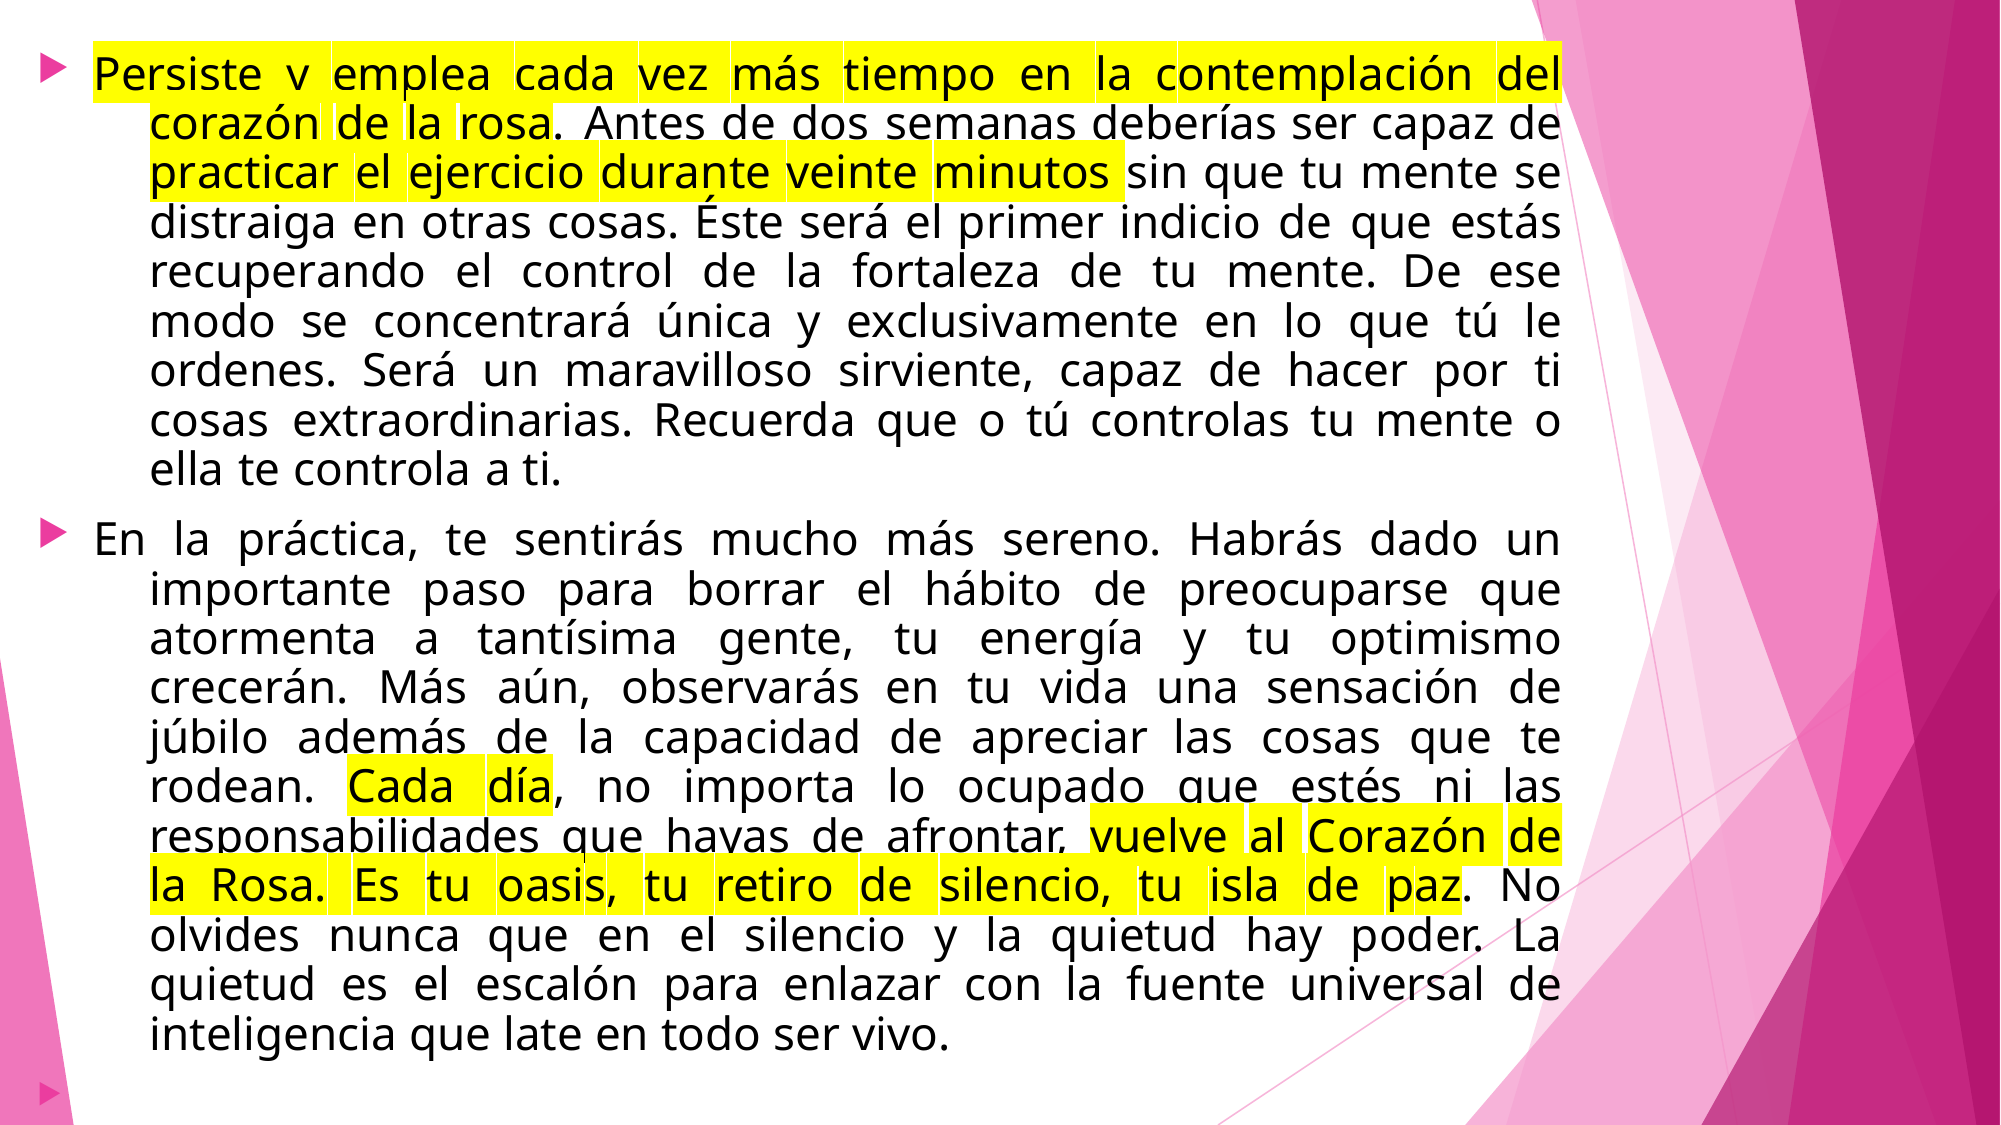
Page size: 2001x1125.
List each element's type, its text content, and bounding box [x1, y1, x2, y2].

list Persiste y emplea cada vez más tiempo en la contemplación del corazón de la rosa. Antes de dos semanas deberías ser capaz de practicar el ejercicio durante veinte minutos sin que tu mente se distraiga en otras cosas. Éste será el primer indicio de que estás recuperando el control de la fortaleza de tu mente. De ese modo se concentrará única y exclusivamente en lo que tú le ordenes. Será un maravilloso sirviente, capaz de hacer por ti cosas extraordinarias. Recuerda que o tú controlas tu mente o ella te controla a ti. En la práctica, te sentirás mucho más sereno. Habrás dado un importante paso para borrar el hábito de preocuparse que atormenta a tantísima gente, tu energía y tu optimismo crecerán. Más aún, observarás en tu vida una sensación de júbilo además de la capacidad de apreciar las cosas que te rodean. Cada día, no importa lo ocupado que estés ni las responsabilidades que hayas de afrontar, vuelve al Corazón de la Rosa. Es tu oasis, tu retiro de silencio, tu isla de paz. No olvides nunca que en el silencio y la quietud hay poder. La quietud es el escalón para enlazar con la fuente universal de inteligencia que late en todo ser vivo. [22, 42, 1578, 1125]
